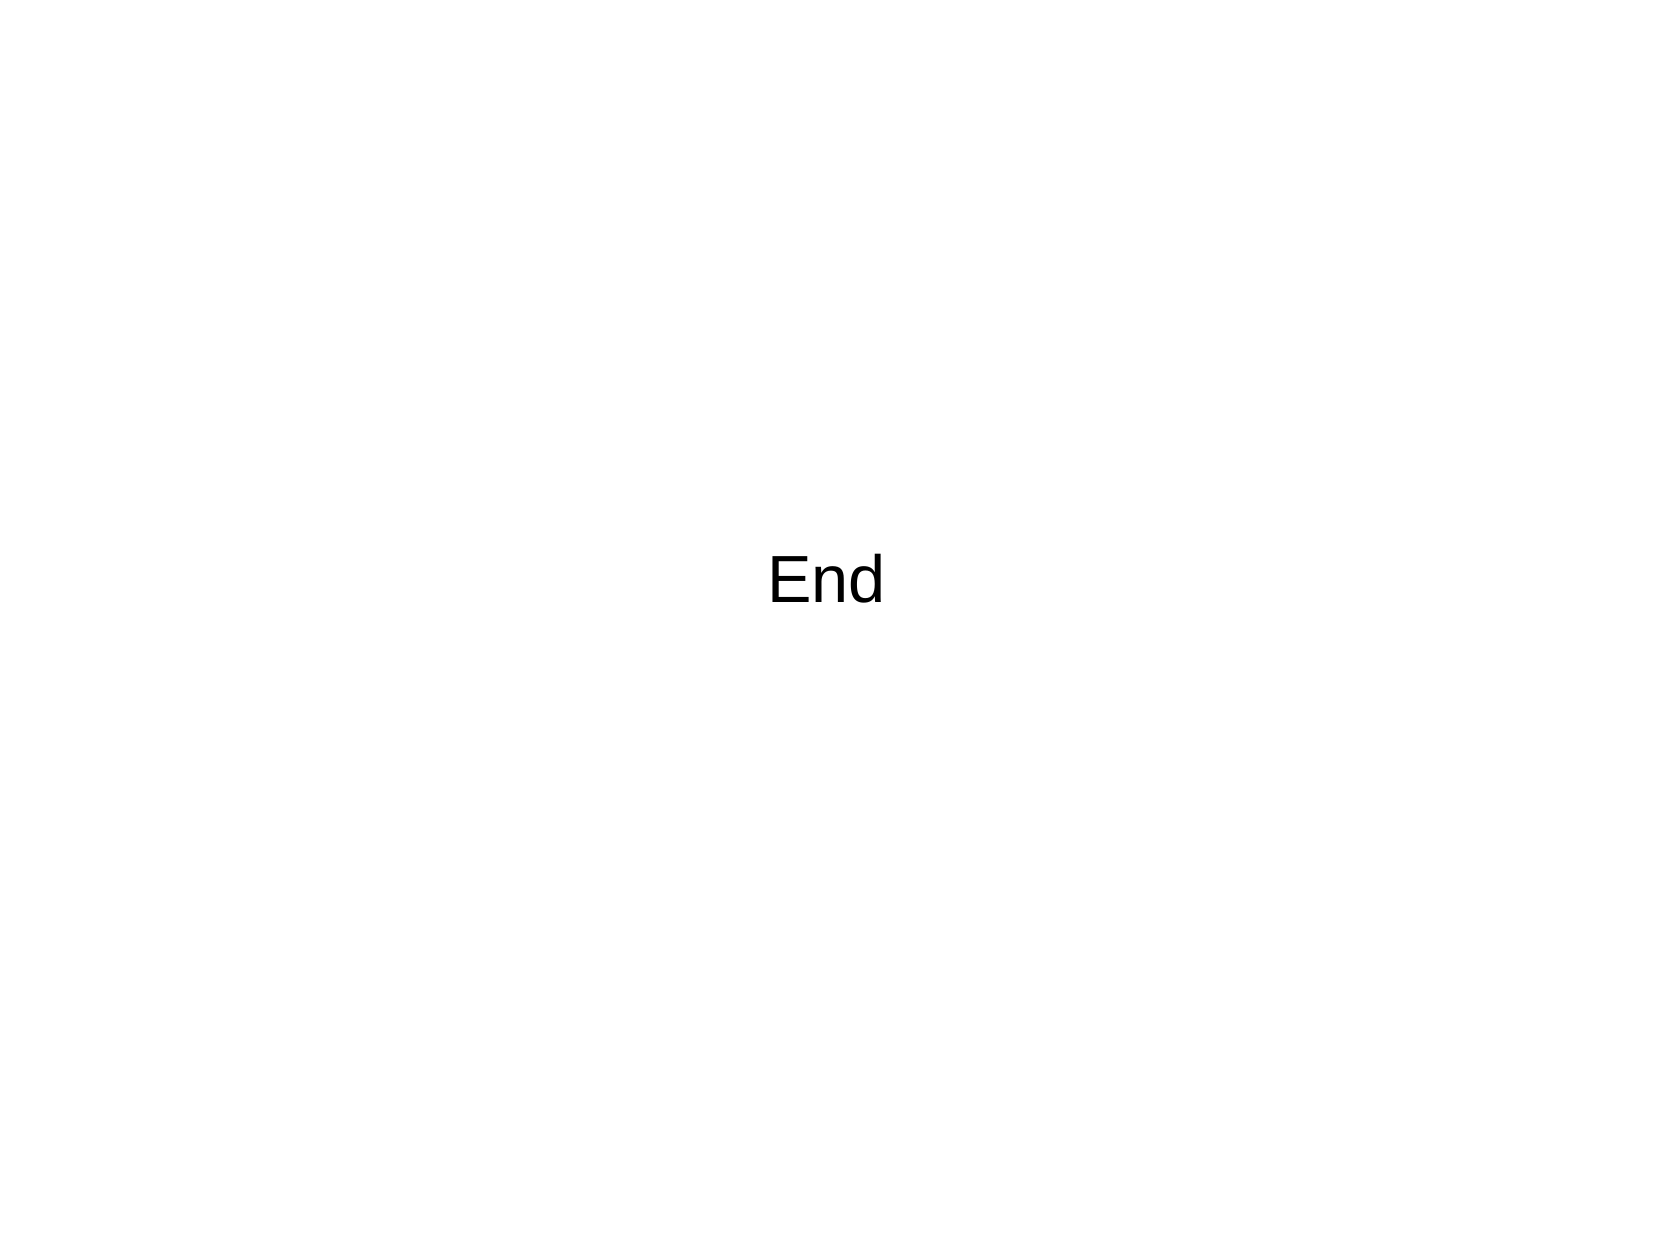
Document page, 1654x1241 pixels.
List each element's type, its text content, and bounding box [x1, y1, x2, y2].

subtitle End [82, 56, 1571, 1102]
